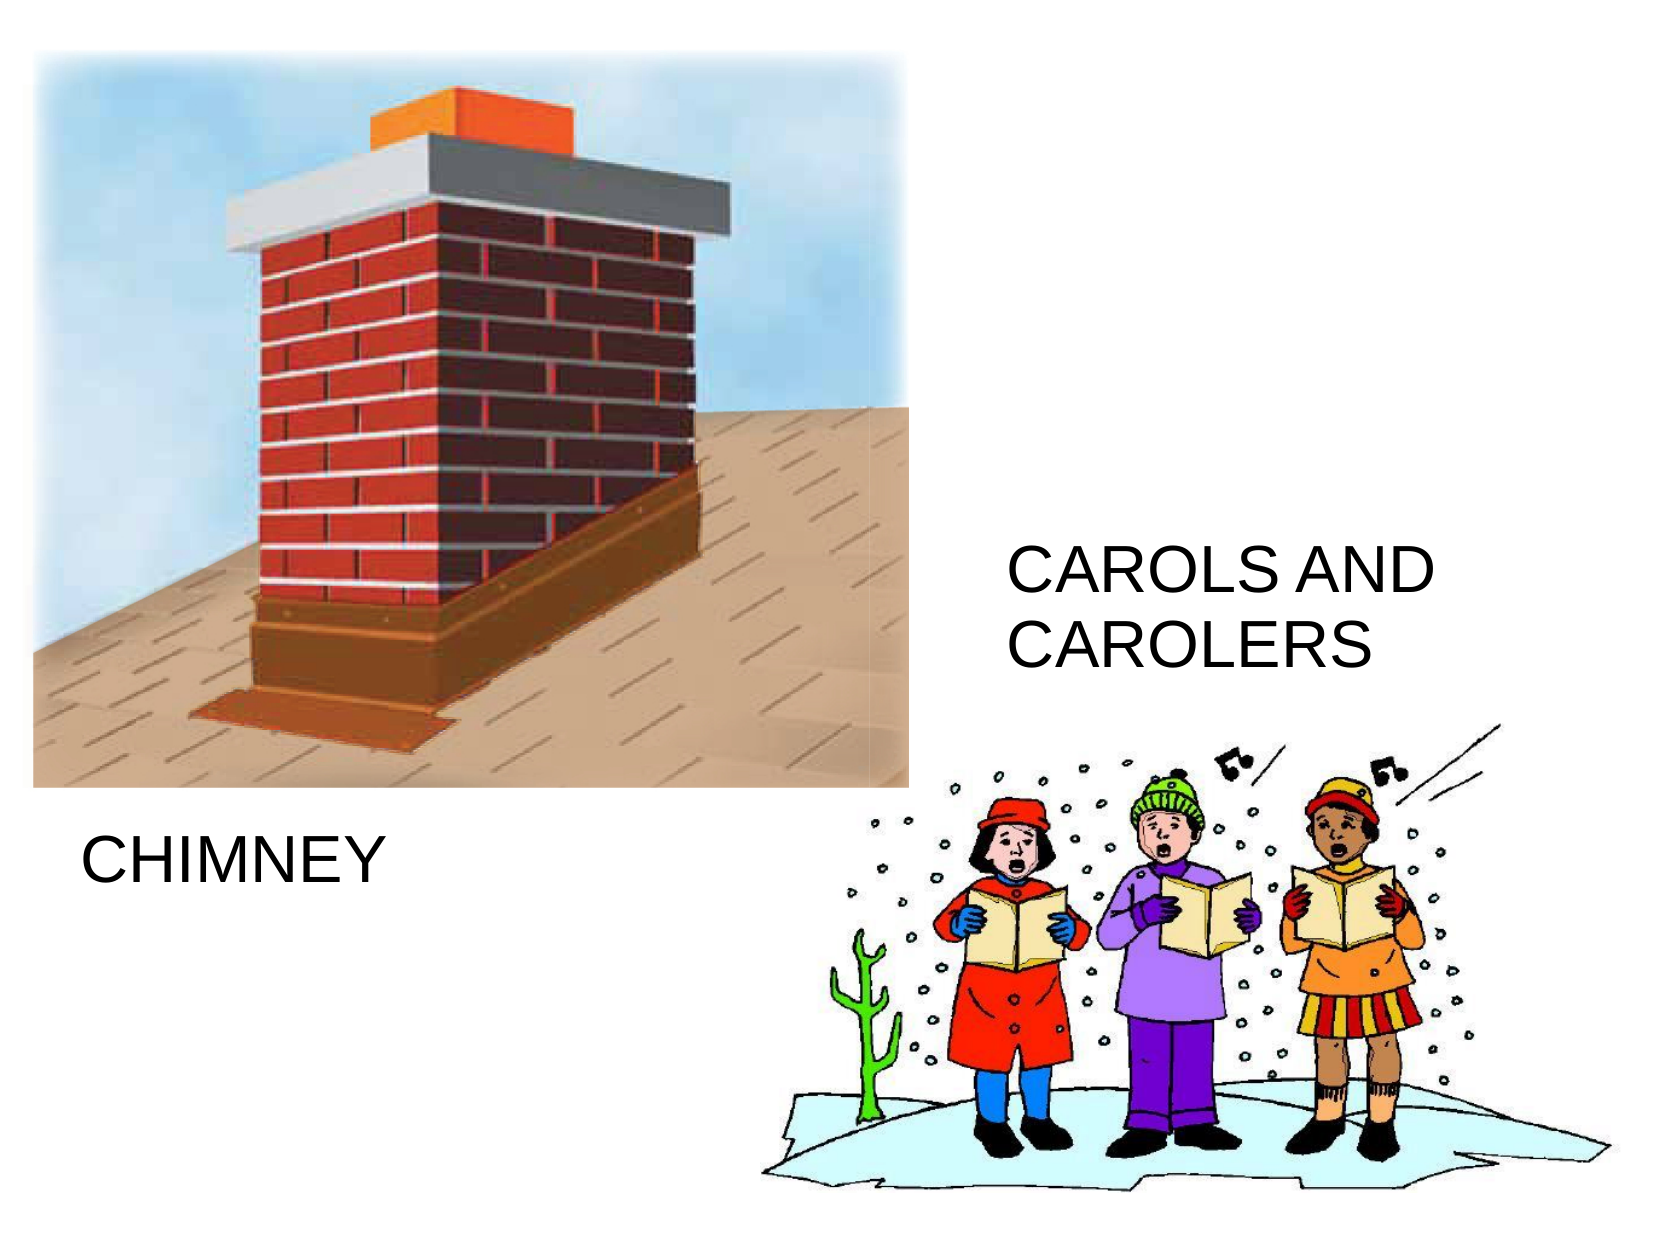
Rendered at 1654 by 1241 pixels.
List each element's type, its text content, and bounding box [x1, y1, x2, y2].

text_box CHIMNEY [65, 814, 532, 905]
text_box CAROLS AND CAROLERS [992, 524, 1459, 689]
picture [20, 41, 1630, 1193]
